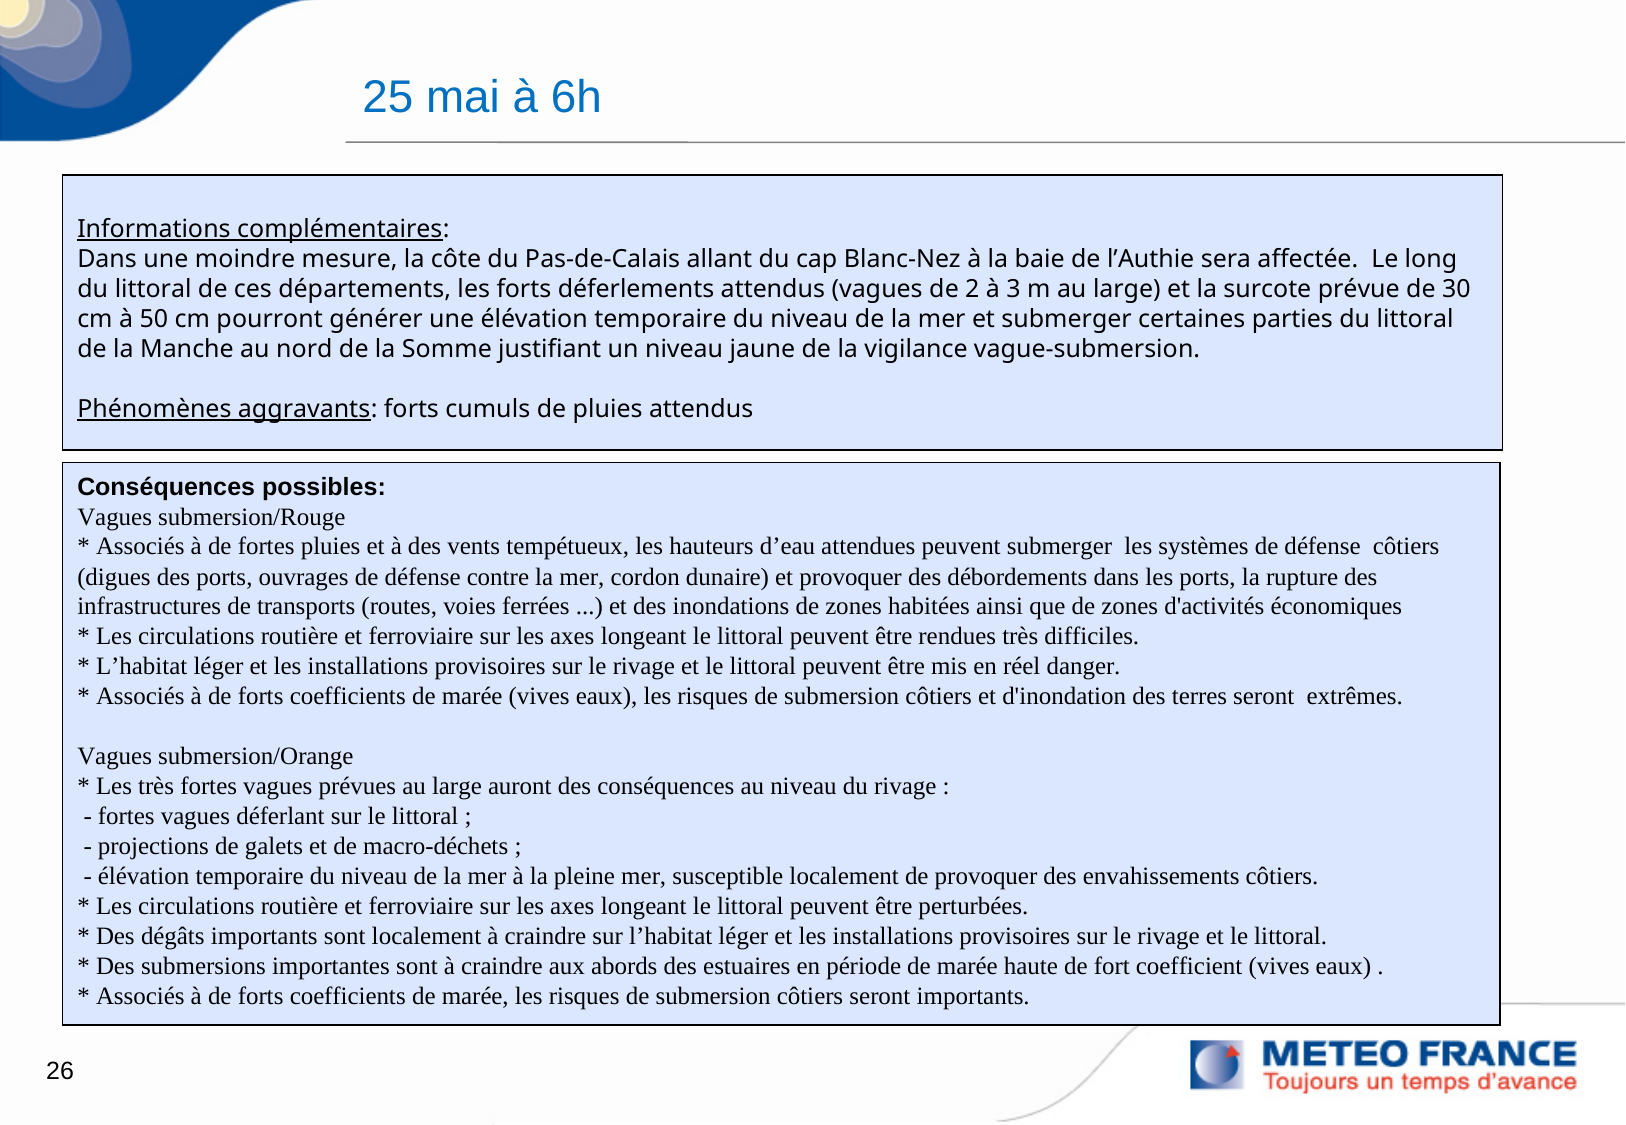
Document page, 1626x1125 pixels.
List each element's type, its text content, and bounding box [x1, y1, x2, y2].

picture [0, 0, 1626, 1125]
title 25 mai à 6h [347, 64, 1487, 133]
text_box Informations complémentaires: Dans une moindre mesure, la côte du Pas-de-Calais allant du cap Blanc-Nez à la baie de l’Authie sera affectée. Le long du littoral de ces départements, les forts déferlements attendus (vagues de 2 à 3 m au large) et la surcote prévue de 30 cm à 50 cm pourront générer une élévation temporaire du niveau de la mer et submerger certaines parties du littoral de la Manche au nord de la Somme justifiant un niveau jaune de la vigilance vague-submersion. Phénomènes aggravants: forts cumuls de pluies attendus [62, 174, 1503, 451]
text_box Conséquences possibles: Vagues submersion/Rouge * Associés à de fortes pluies et à des vents tempétueux, les hauteurs d’eau attendues peuvent submerger les systèmes de défense côtiers (digues des ports, ouvrages de défense contre la mer, cordon dunaire) et provoquer des débordements dans les ports, la rupture des infrastructures de transports (routes, voies ferrées ...) et des inondations de zones habitées ainsi que de zones d'activités économiques * Les circulations routière et ferroviaire sur les axes longeant le littoral peuvent être rendues très difficiles. * L’habitat léger et les installations provisoires sur le rivage et le littoral peuvent être mis en réel danger. * Associés à de forts coefficients de marée (vives eaux), les risques de submersion côtiers et d'inondation des terres seront extrêmes. Vagues submersion/Orange * Les très fortes vagues prévues au large auront des conséquences au niveau du rivage : - fortes vagues déferlant sur le littoral ; - projections de galets et de macro-déchets ; - élévation temporaire du niveau de la mer à la pleine mer, susceptible localement de provoquer des envahissements côtiers. * Les circulations routière et ferroviaire sur les axes longeant le littoral peuvent être perturbées. * Des dégâts importants sont localement à craindre sur l’habitat léger et les installations provisoires sur le rivage et le littoral. * Des submersions importantes sont à craindre aux abords des estuaires en période de marée haute de fort coefficient (vives eaux) . * Associés à de forts coefficients de marée, les risques de submersion côtiers seront importants. [62, 462, 1501, 1026]
